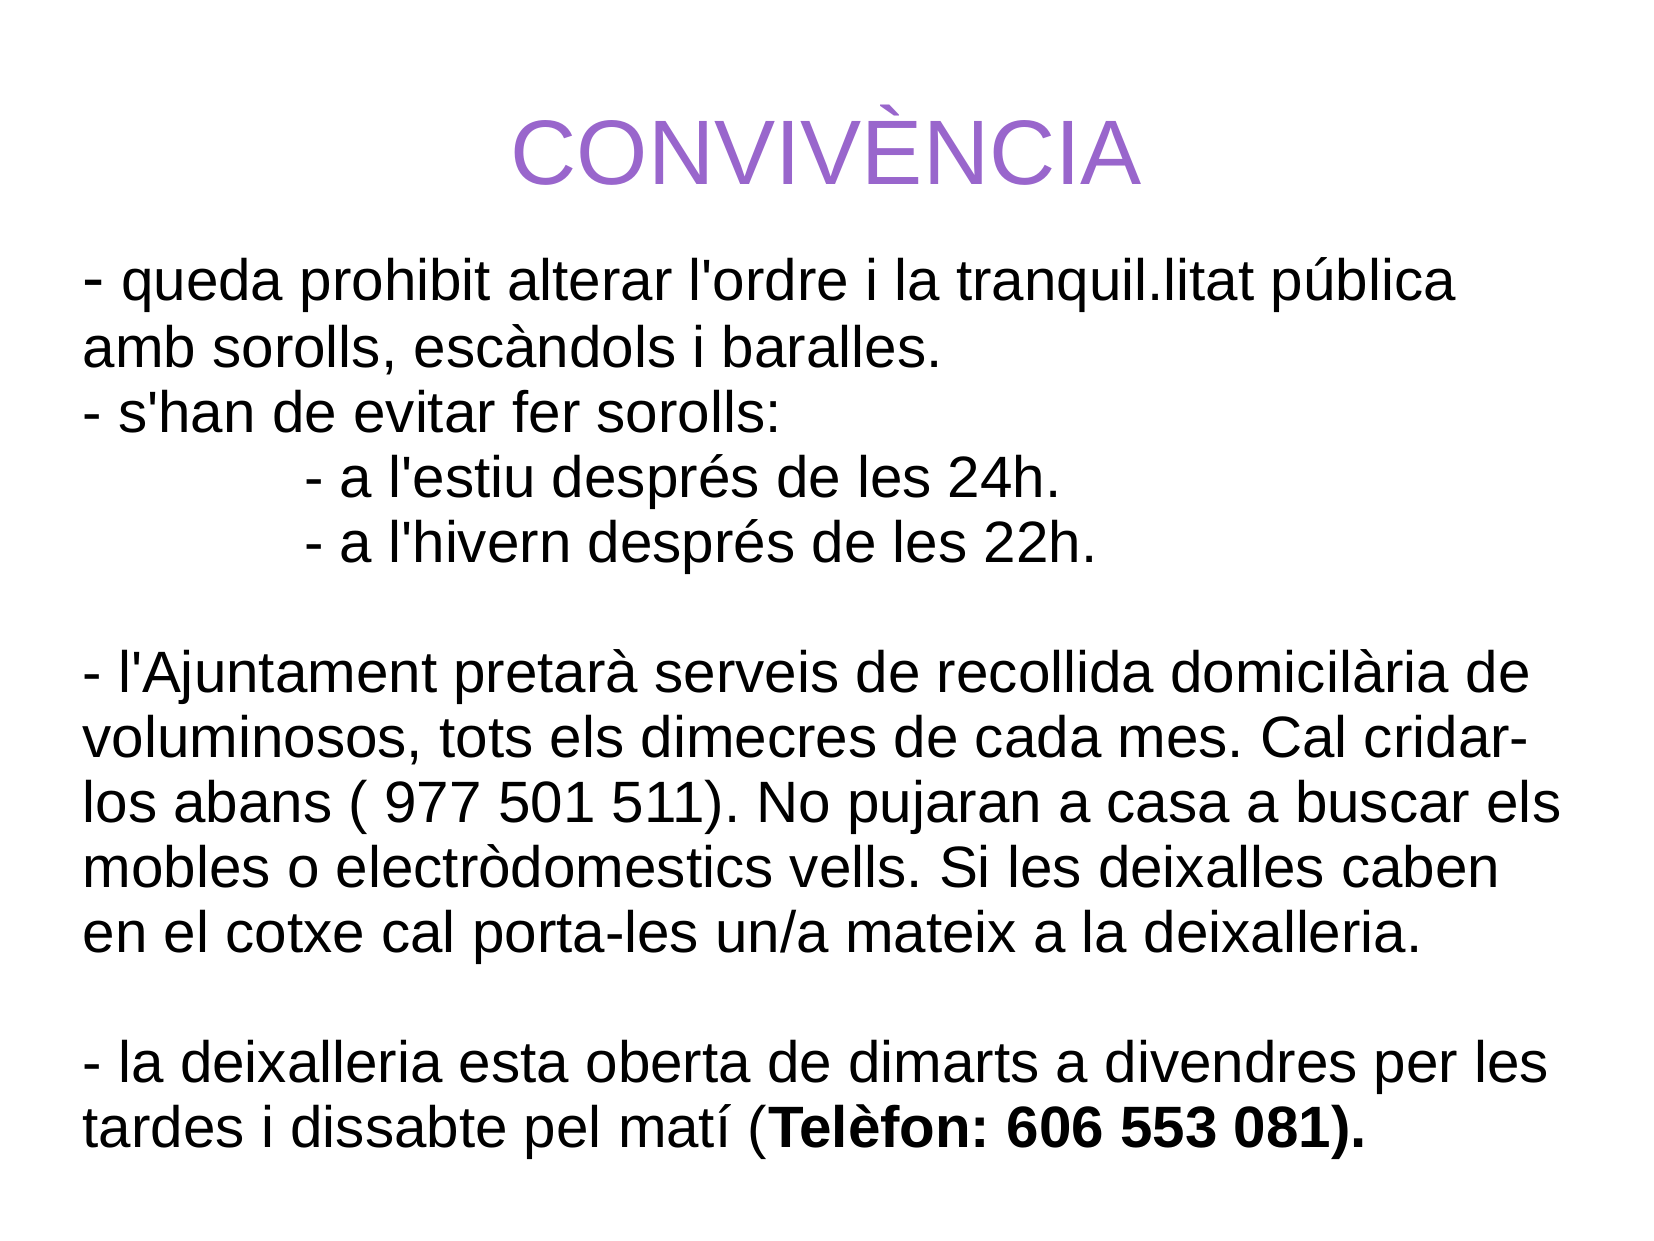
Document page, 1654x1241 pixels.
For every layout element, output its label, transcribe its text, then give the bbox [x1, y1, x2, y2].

subtitle - queda prohibit alterar l'ordre i la tranquil.litat pública amb sorolls, escàndols i baralles. - s'han de evitar fer sorolls: - a l'estiu després de les 24h. - a l'hivern després de les 22h. - l'Ajuntament pretarà serveis de recollida domicilària de voluminosos, tots els dimecres de cada mes. Cal cridar-los abans ( 977 501 511). No pujaran a casa a buscar els mobles o electròdomestics vells. Si les deixalles caben en el cotxe cal porta-les un/a mateix a la deixalleria. - la deixalleria esta oberta de dimarts a divendres per les tardes i dissabte pel matí (Telèfon: 606 553 081). [82, 240, 1571, 1159]
title CONVIVÈNCIA [82, 56, 1571, 240]
